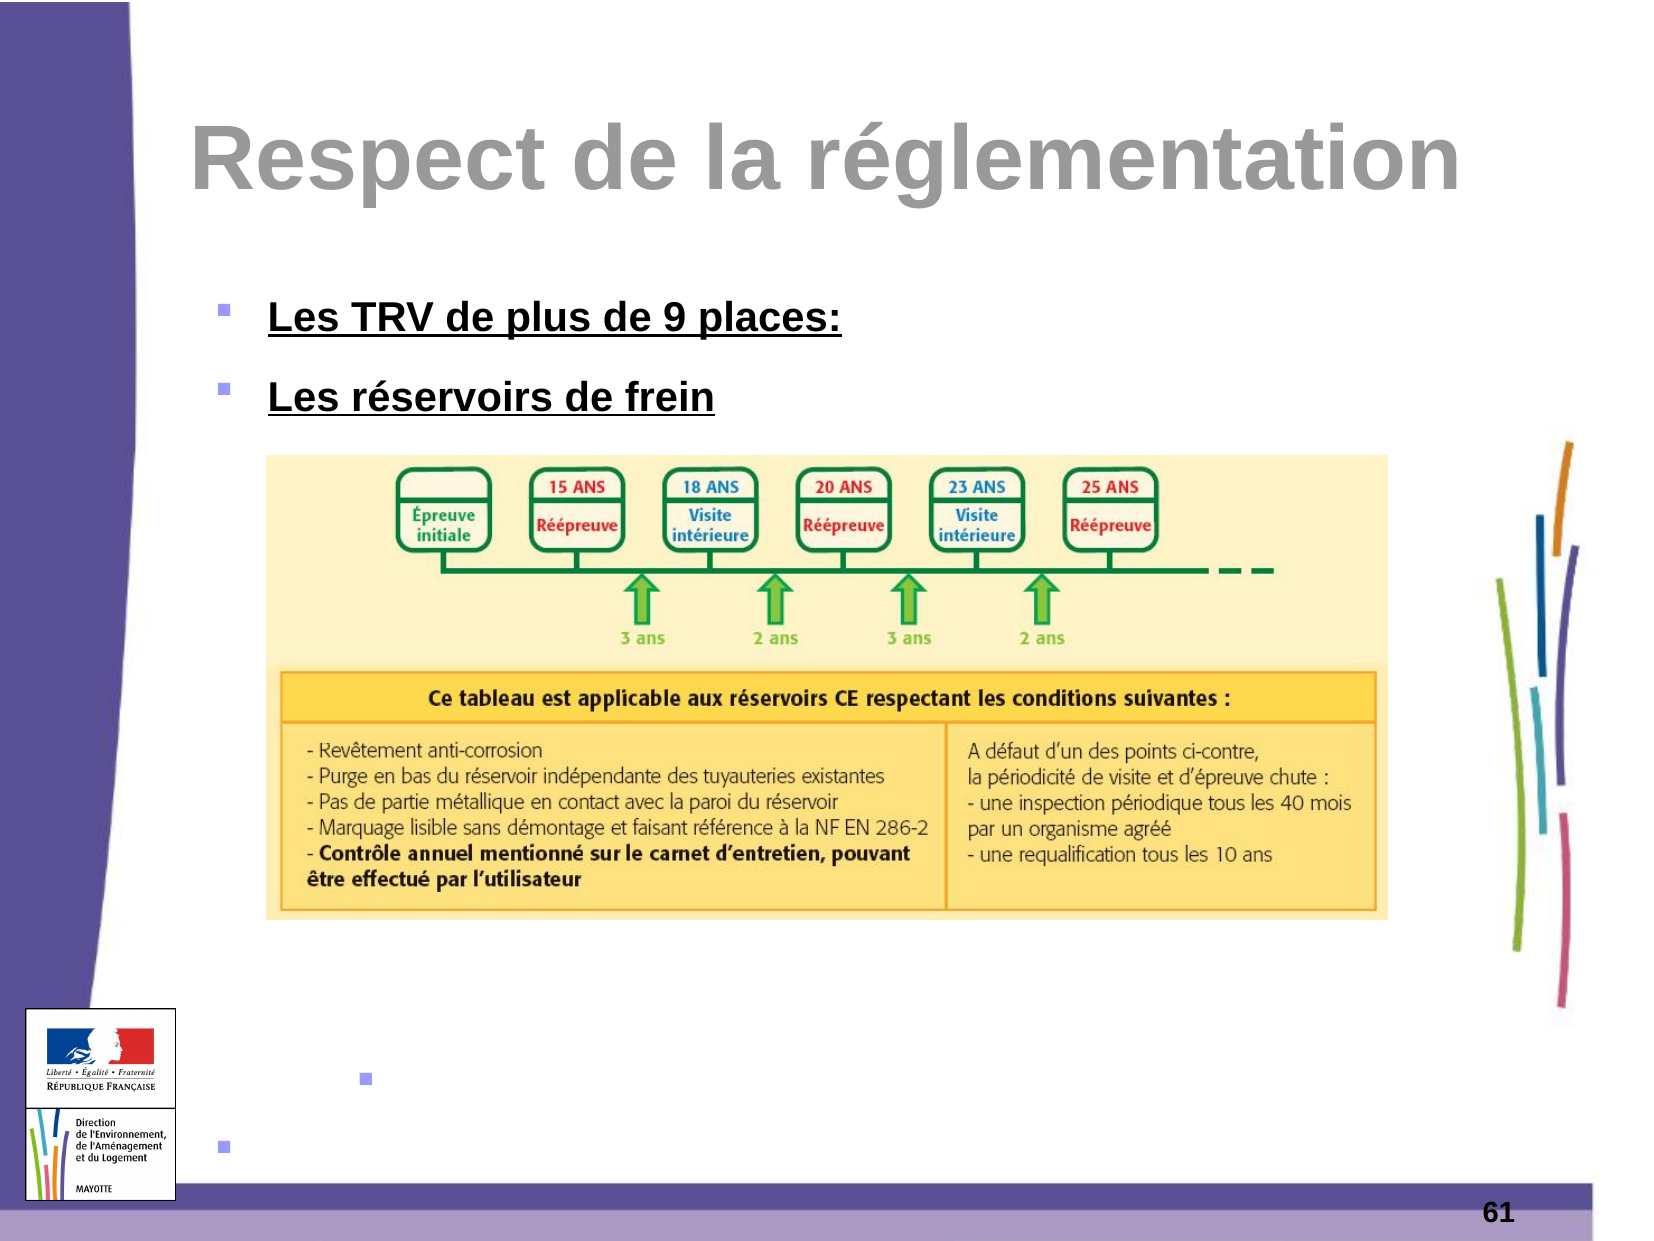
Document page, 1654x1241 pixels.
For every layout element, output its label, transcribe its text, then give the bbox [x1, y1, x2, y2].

text_box [1482, 1193, 1636, 1241]
title Respect de la réglementation [82, 49, 1571, 257]
list Les TRV de plus de 9 places: Les réservoirs de frein [179, 290, 1509, 1131]
picture [266, 455, 1388, 920]
